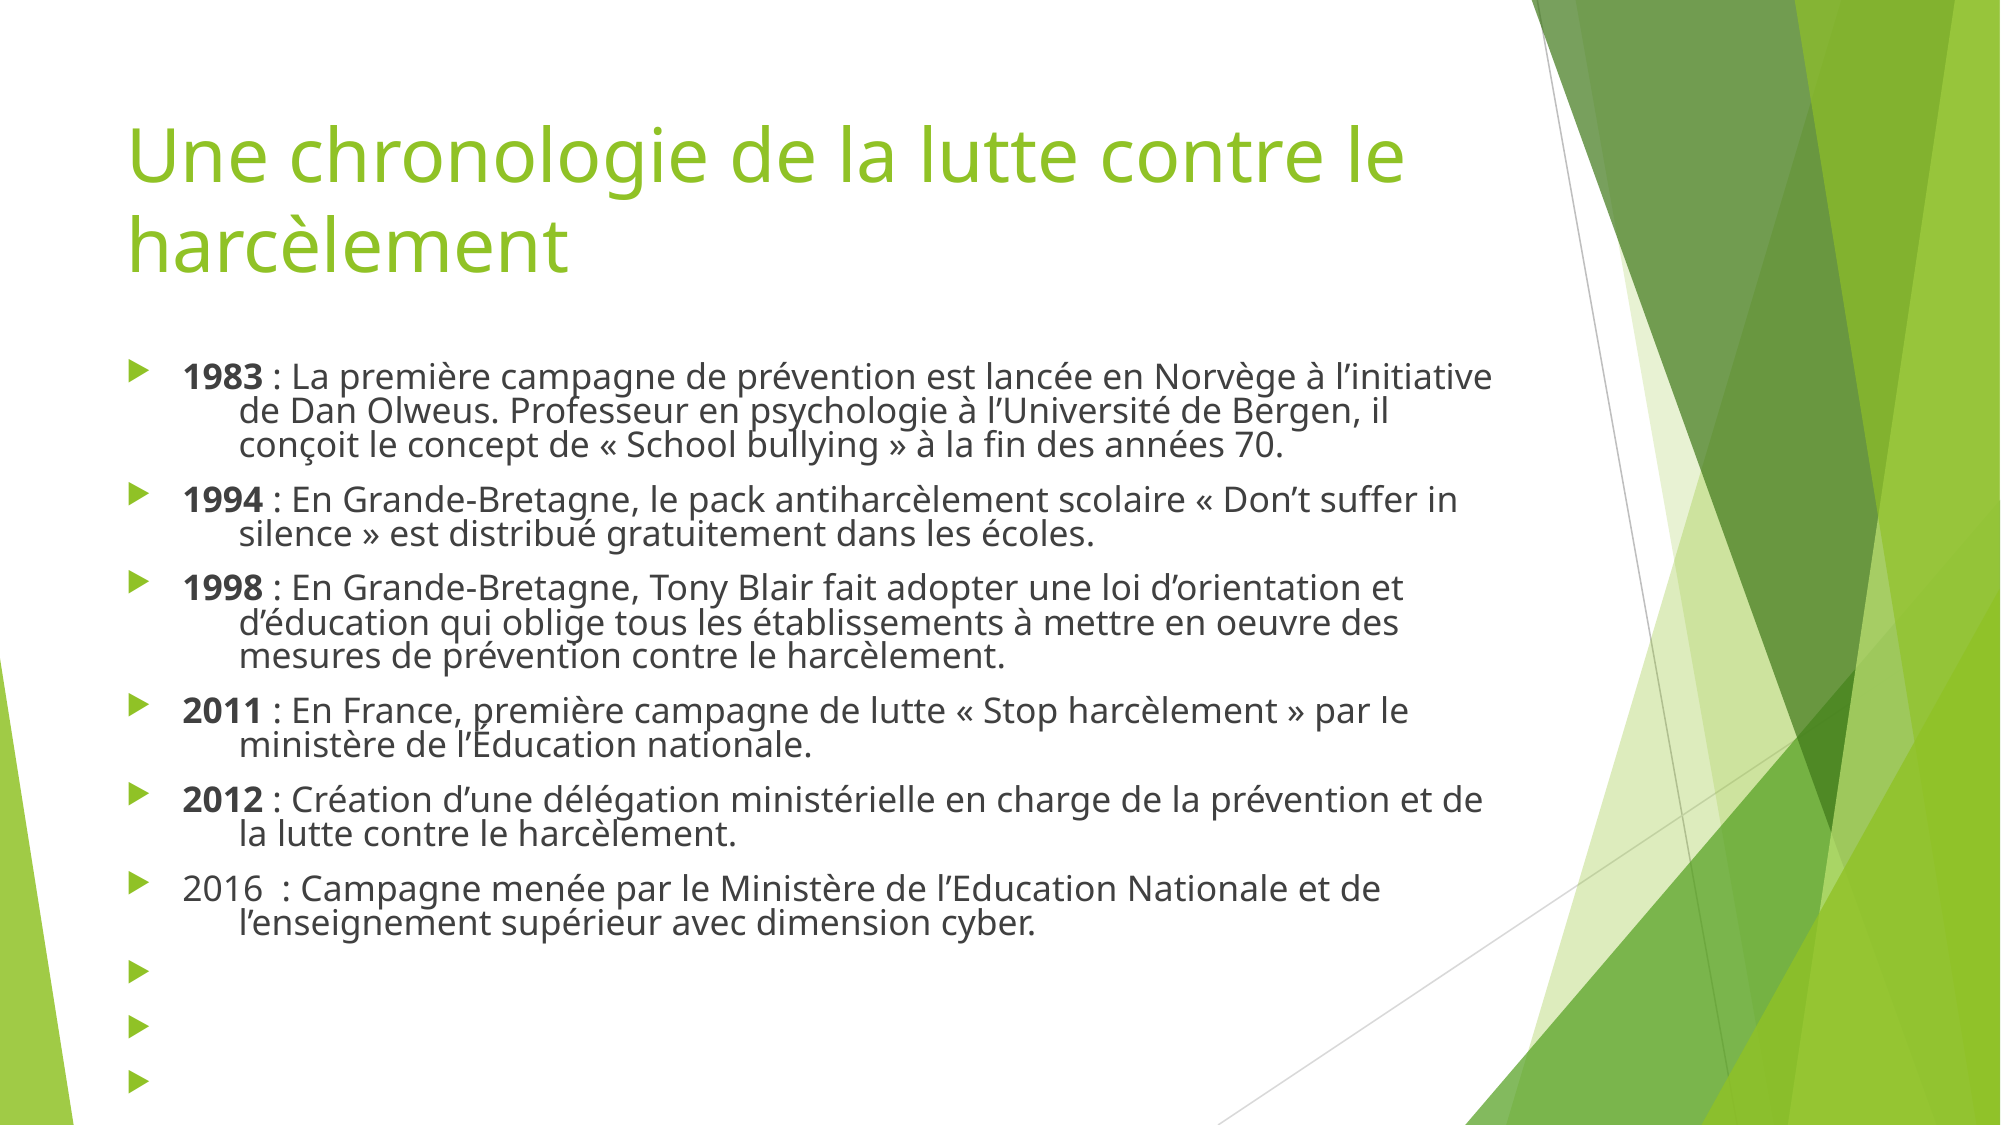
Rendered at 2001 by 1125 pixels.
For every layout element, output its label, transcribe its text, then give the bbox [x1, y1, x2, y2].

list 1983 : La première campagne de prévention est lancée en Norvège à l’initiative de Dan Olweus. Professeur en psychologie à l’Université de Bergen, il conçoit le concept de « School bullying » à la fin des années 70. 1994 : En Grande-Bretagne, le pack antiharcèlement scolaire « Don’t suffer in silence » est distribué gratuitement dans les écoles. 1998 : En Grande-Bretagne, Tony Blair fait adopter une loi d’orientation et d’éducation qui oblige tous les établissements à mettre en oeuvre des mesures de prévention contre le harcèlement. 2011 : En France, première campagne de lutte « Stop harcèlement » par le ministère de l’Éducation nationale. 2012 : Création d’une délégation ministérielle en charge de la prévention et de la lutte contre le harcèlement. 2016 : Campagne menée par le Ministère de l’Education Nationale et de l’enseignement supérieur avec dimension cyber. [111, 354, 1522, 992]
title Une chronologie de la lutte contre le harcèlement [111, 99, 1522, 317]
